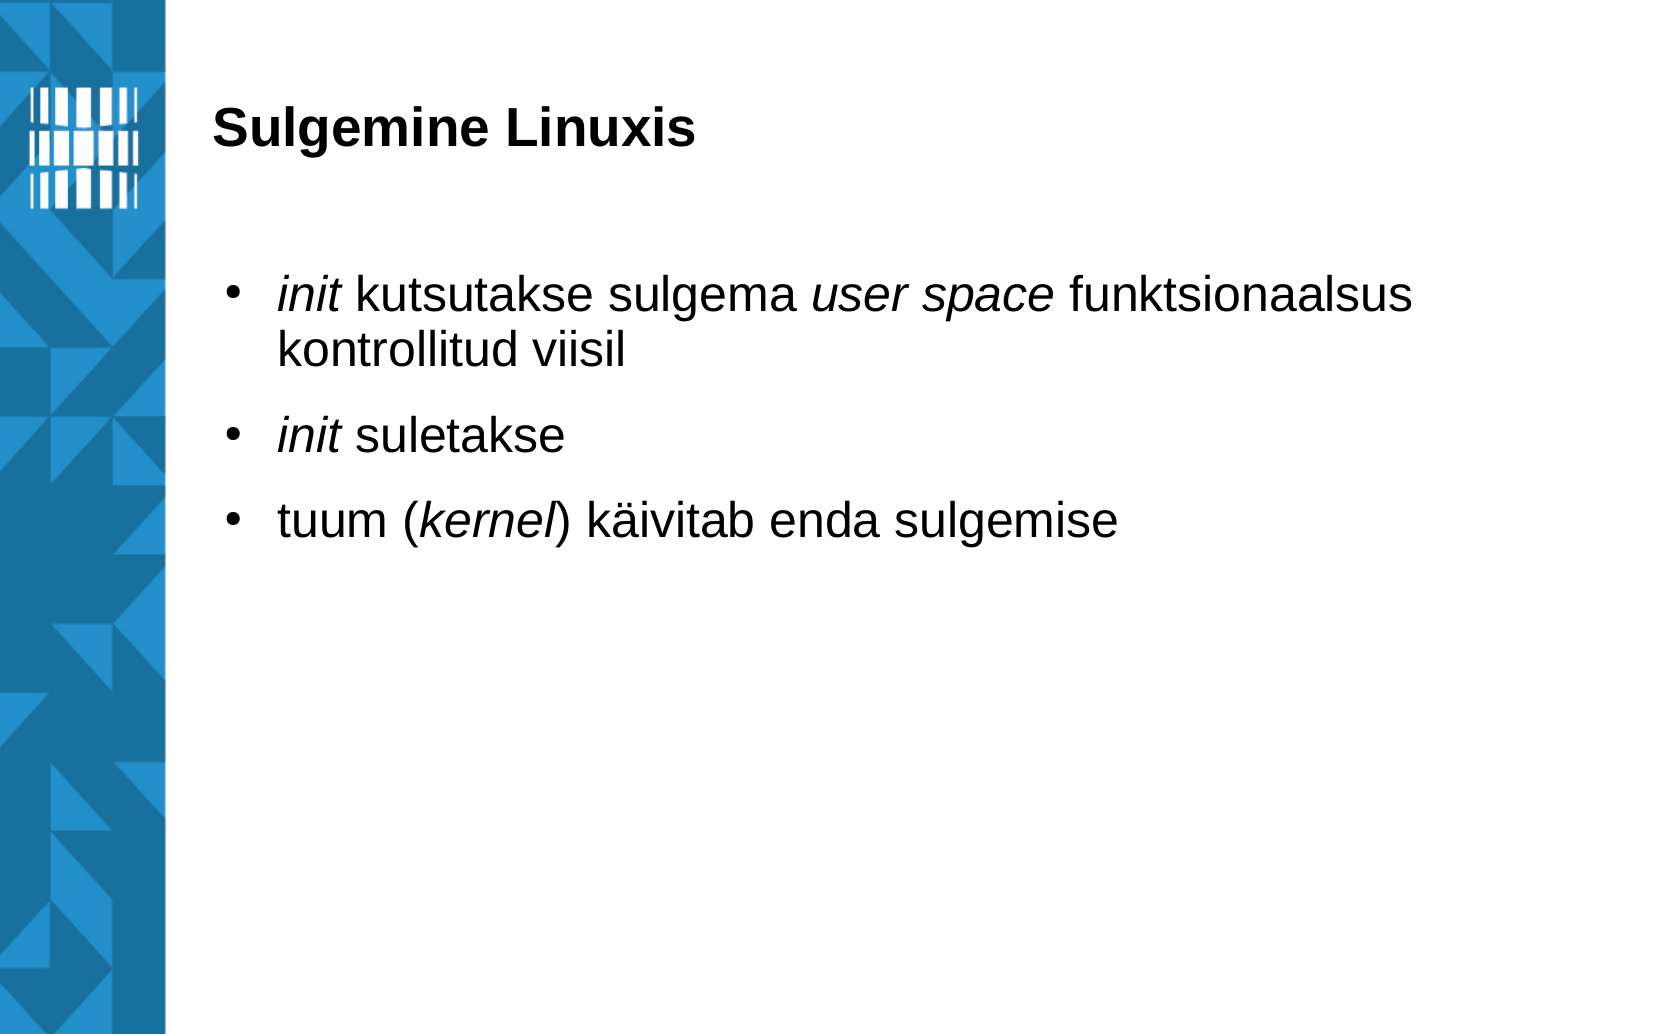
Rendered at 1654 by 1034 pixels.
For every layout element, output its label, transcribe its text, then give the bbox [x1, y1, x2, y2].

title Sulgemine Linuxis [212, 41, 1506, 214]
list init kutsutakse sulgema user space funktsionaalsus kontrollitud viisil init suletakse tuum (kernel) käivitab enda sulgemise [206, 265, 1447, 591]
